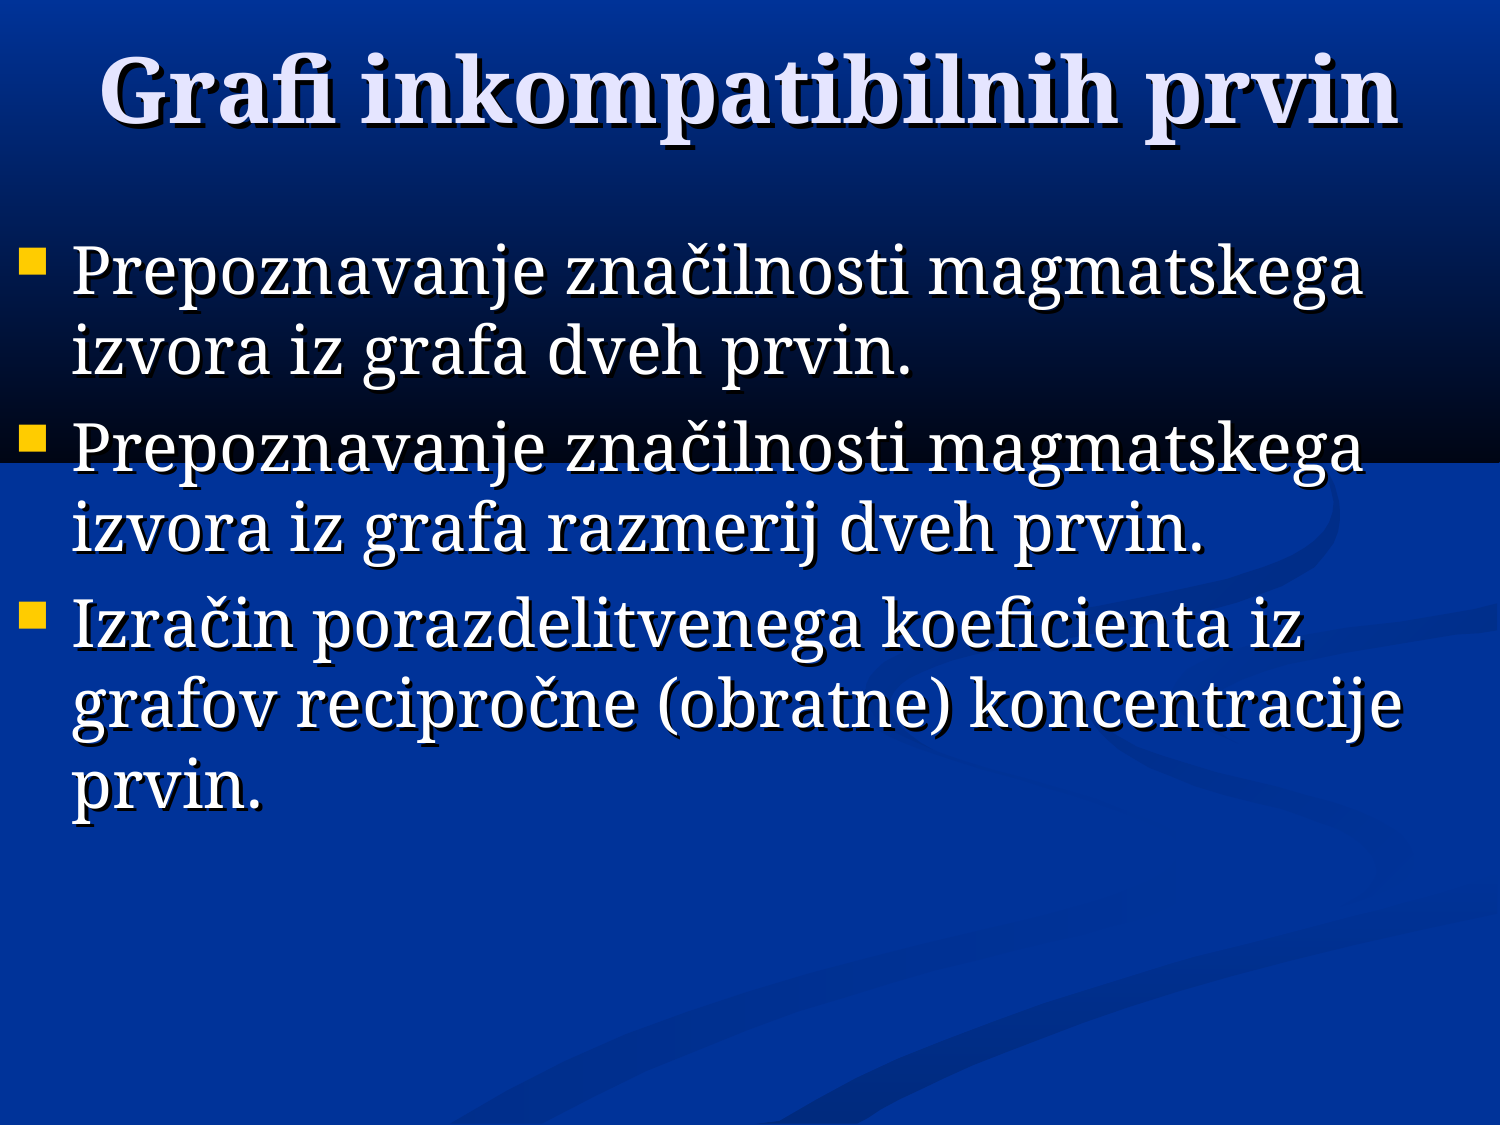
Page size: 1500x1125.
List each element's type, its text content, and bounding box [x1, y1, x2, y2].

title Grafi inkompatibilnih prvin [75, 0, 1426, 173]
list Prepoznavanje značilnosti magmatskega izvora iz grafa dveh prvin. Prepoznavanje značilnosti magmatskega izvora iz grafa razmerij dveh prvin. Izračin porazdelitvenega koeficienta iz grafov recipročne (obratne) koncentracije prvin. [0, 220, 1500, 1125]
